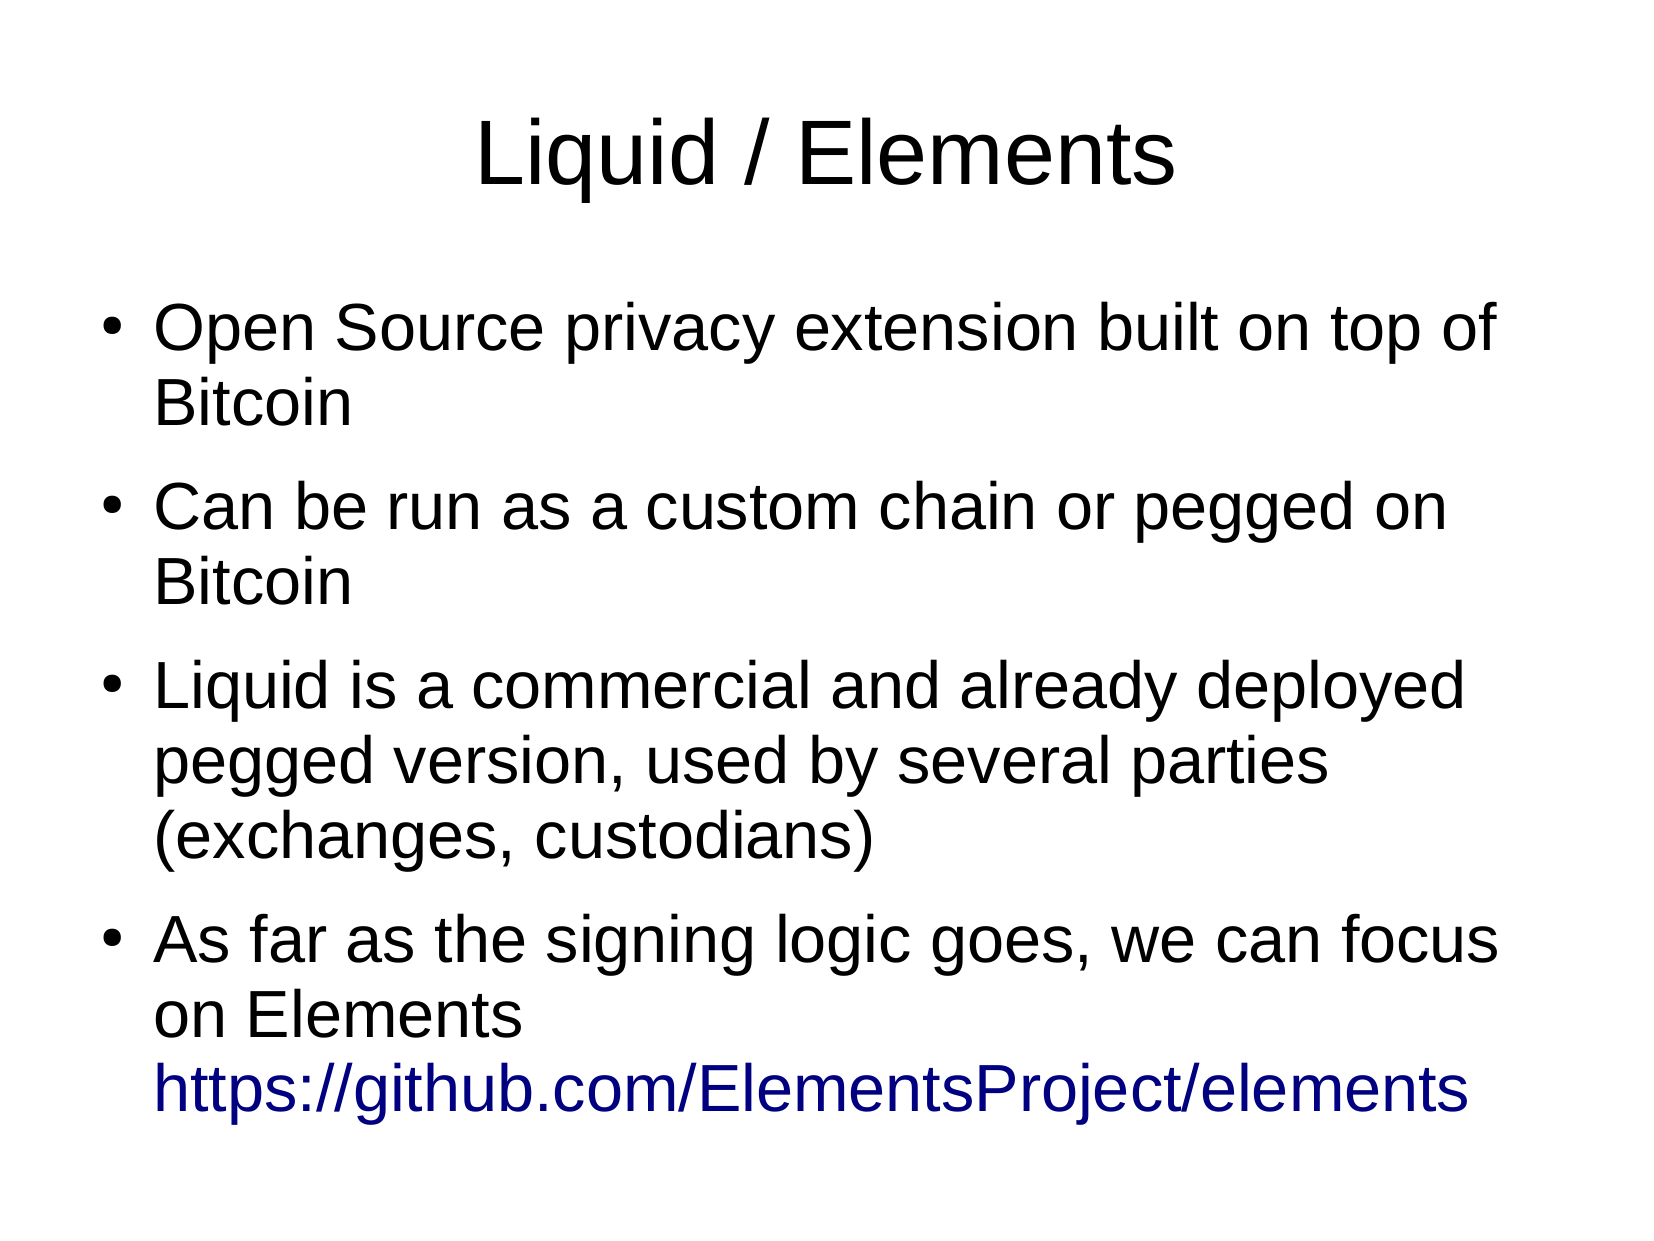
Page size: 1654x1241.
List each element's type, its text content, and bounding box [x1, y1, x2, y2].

title Liquid / Elements [82, 49, 1571, 257]
list Open Source privacy extension built on top of Bitcoin Can be run as a custom chain or pegged on Bitcoin Liquid is a commercial and already deployed pegged version, used by several parties (exchanges, custodians) As far as the signing logic goes, we can focus on Elements https://github.com/ElementsProject/elements [82, 290, 1571, 1231]
